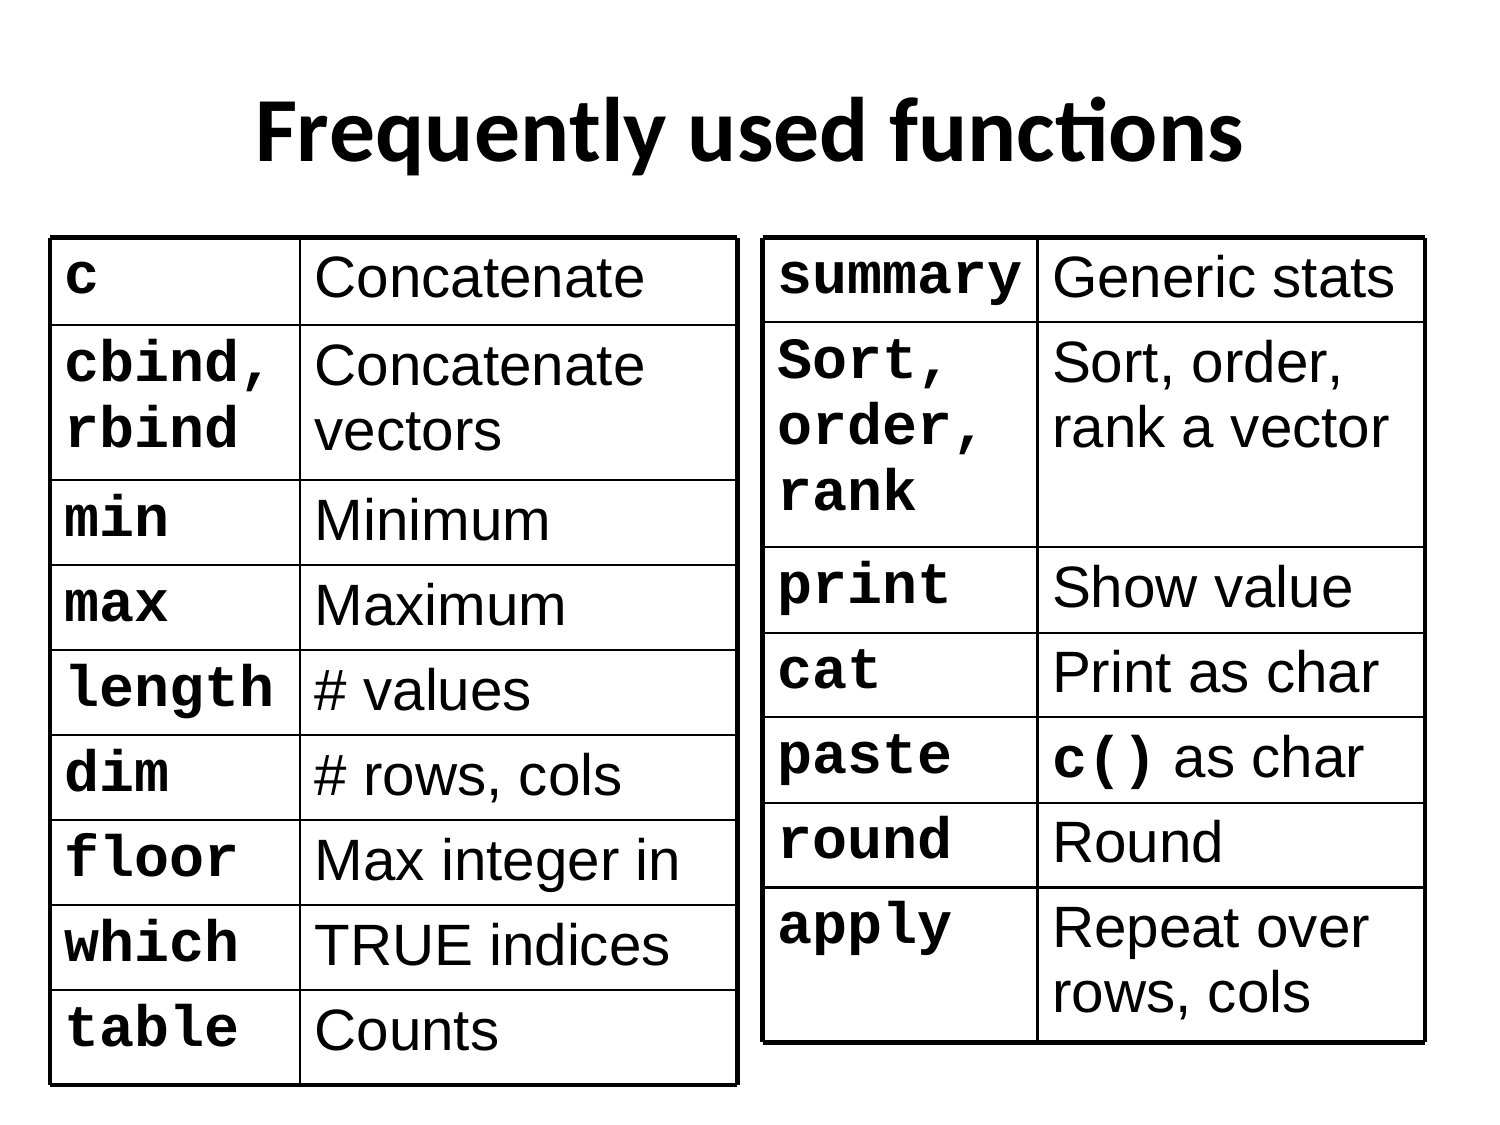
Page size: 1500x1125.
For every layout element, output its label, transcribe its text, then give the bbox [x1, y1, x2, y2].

text_box Print as char [1039, 634, 1423, 716]
text_box floor [52, 821, 299, 904]
text_box Counts [301, 991, 735, 1083]
text_box length [52, 651, 299, 734]
text_box Sort, order, rank a vector [1039, 323, 1423, 546]
text_box summary [765, 240, 1036, 321]
text_box Concatenate vectors [301, 326, 735, 479]
text_box c [52, 240, 299, 324]
text_box Round [1039, 804, 1423, 886]
text_box apply [765, 889, 1036, 1040]
text_box Show value [1039, 548, 1423, 632]
text_box # rows, cols [301, 736, 735, 819]
text_box Repeat over rows, cols [1039, 889, 1423, 1040]
text_box Concatenate [301, 240, 735, 324]
text_box cat [765, 634, 1036, 716]
text_box max [52, 566, 299, 649]
text_box which [52, 906, 299, 989]
text_box TRUE indices [301, 906, 735, 989]
title Frequently used functions [75, 45, 1426, 233]
text_box Max integer in [301, 821, 735, 904]
text_box # values [301, 651, 735, 734]
text_box min [52, 481, 299, 564]
text_box paste [765, 718, 1036, 802]
text_box Sort, order, rank [765, 323, 1036, 546]
text_box dim [52, 736, 299, 819]
text_box table [52, 991, 299, 1083]
text_box Minimum [301, 481, 735, 564]
text_box Generic stats [1039, 240, 1423, 321]
text_box round [765, 804, 1036, 886]
text_box Maximum [301, 566, 735, 649]
text_box cbind,rbind [52, 326, 299, 479]
text_box print [765, 548, 1036, 632]
text_box c() as char [1039, 718, 1423, 802]
